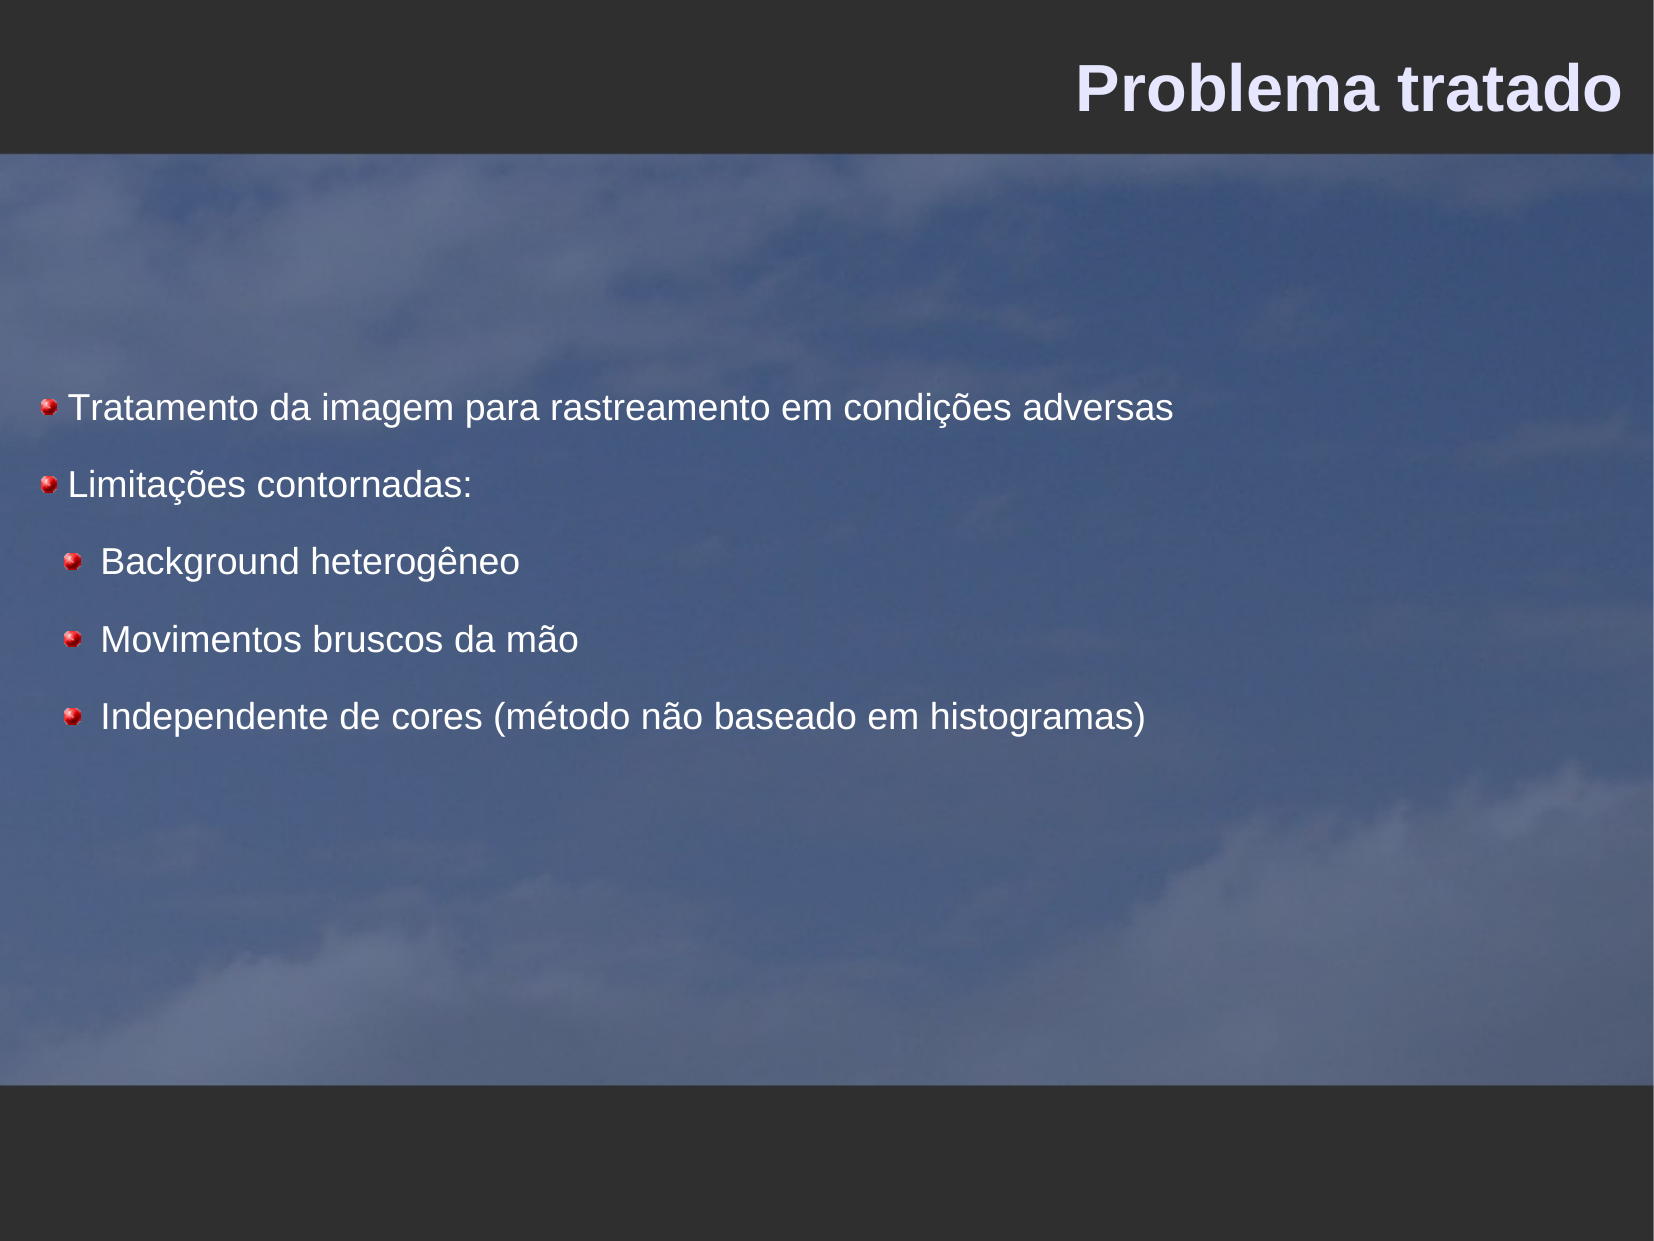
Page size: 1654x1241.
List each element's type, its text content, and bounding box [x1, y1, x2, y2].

subtitle Tratamento da imagem para rastreamento em condições adversas Limitações contornadas: Background heterogêneo Movimentos bruscos da mão Independente de cores (método não baseado em histogramas) [29, 385, 1625, 738]
picture [0, 0, 1654, 1241]
title Problema tratado [29, 29, 1625, 148]
